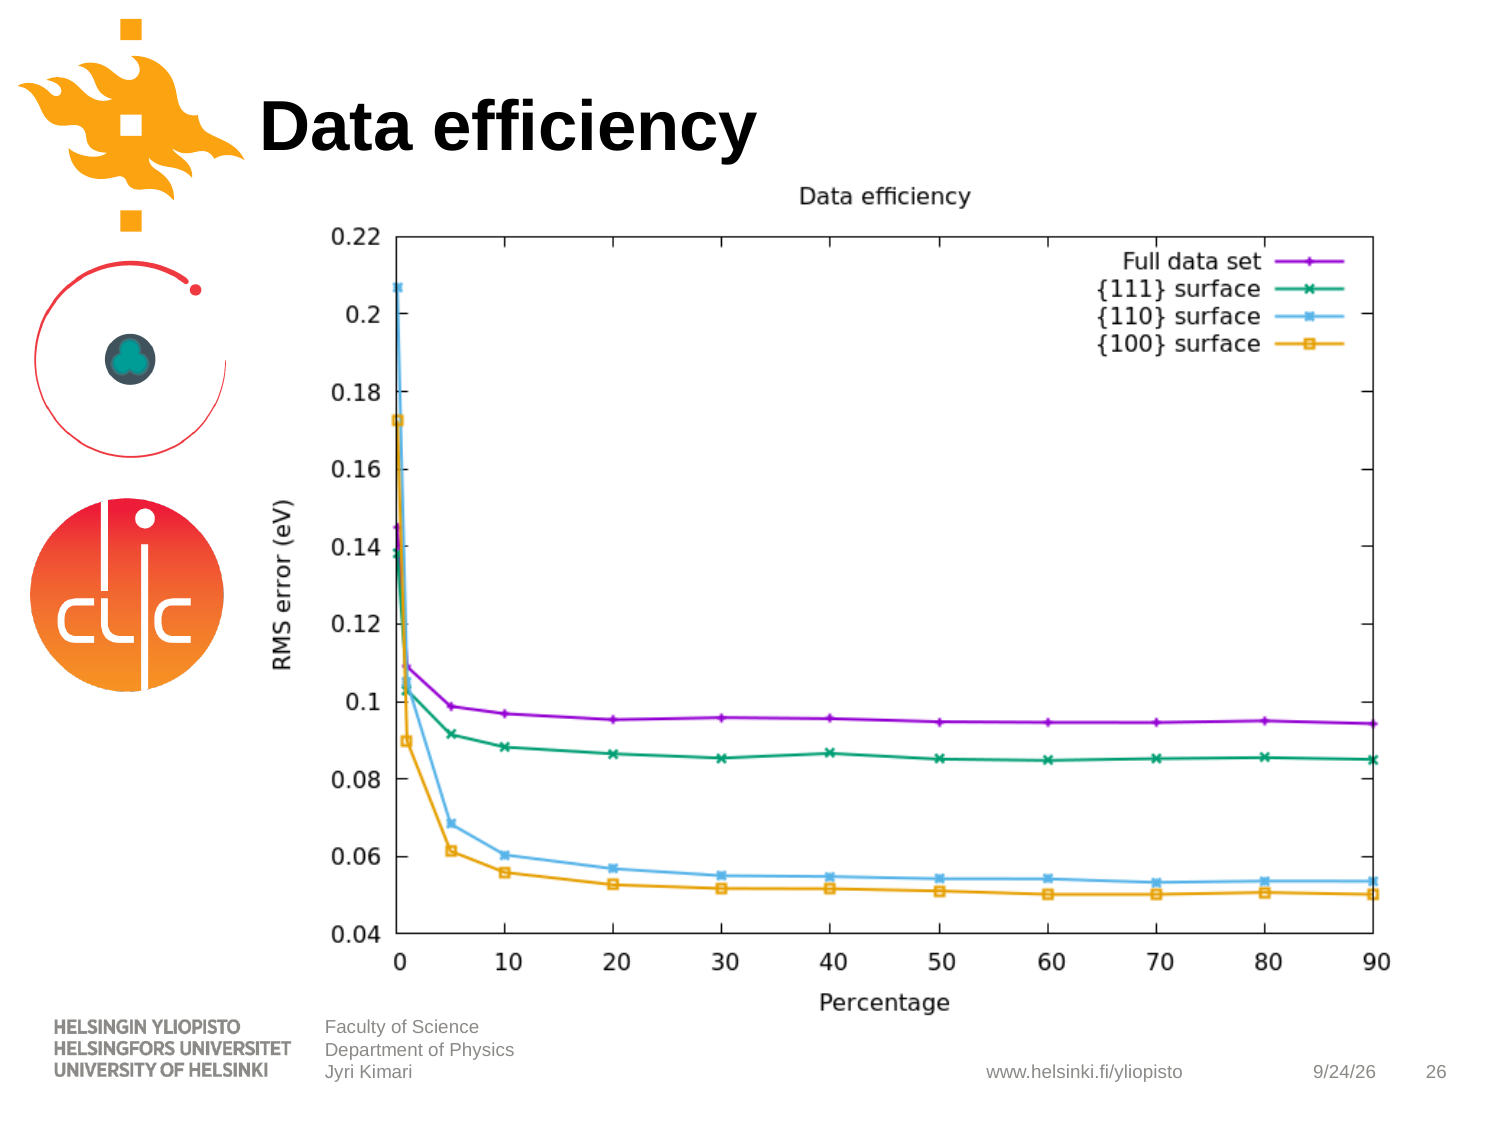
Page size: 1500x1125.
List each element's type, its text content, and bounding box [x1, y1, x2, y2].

footer Faculty of Science Department of Physics Jyri Kimari [324, 1011, 750, 1083]
slide_number 11/14/18 [1230, 1011, 1376, 1083]
title Data efficiency [259, 30, 1447, 214]
slide_number 10 [1376, 1011, 1447, 1083]
picture [0, 214, 1416, 1079]
